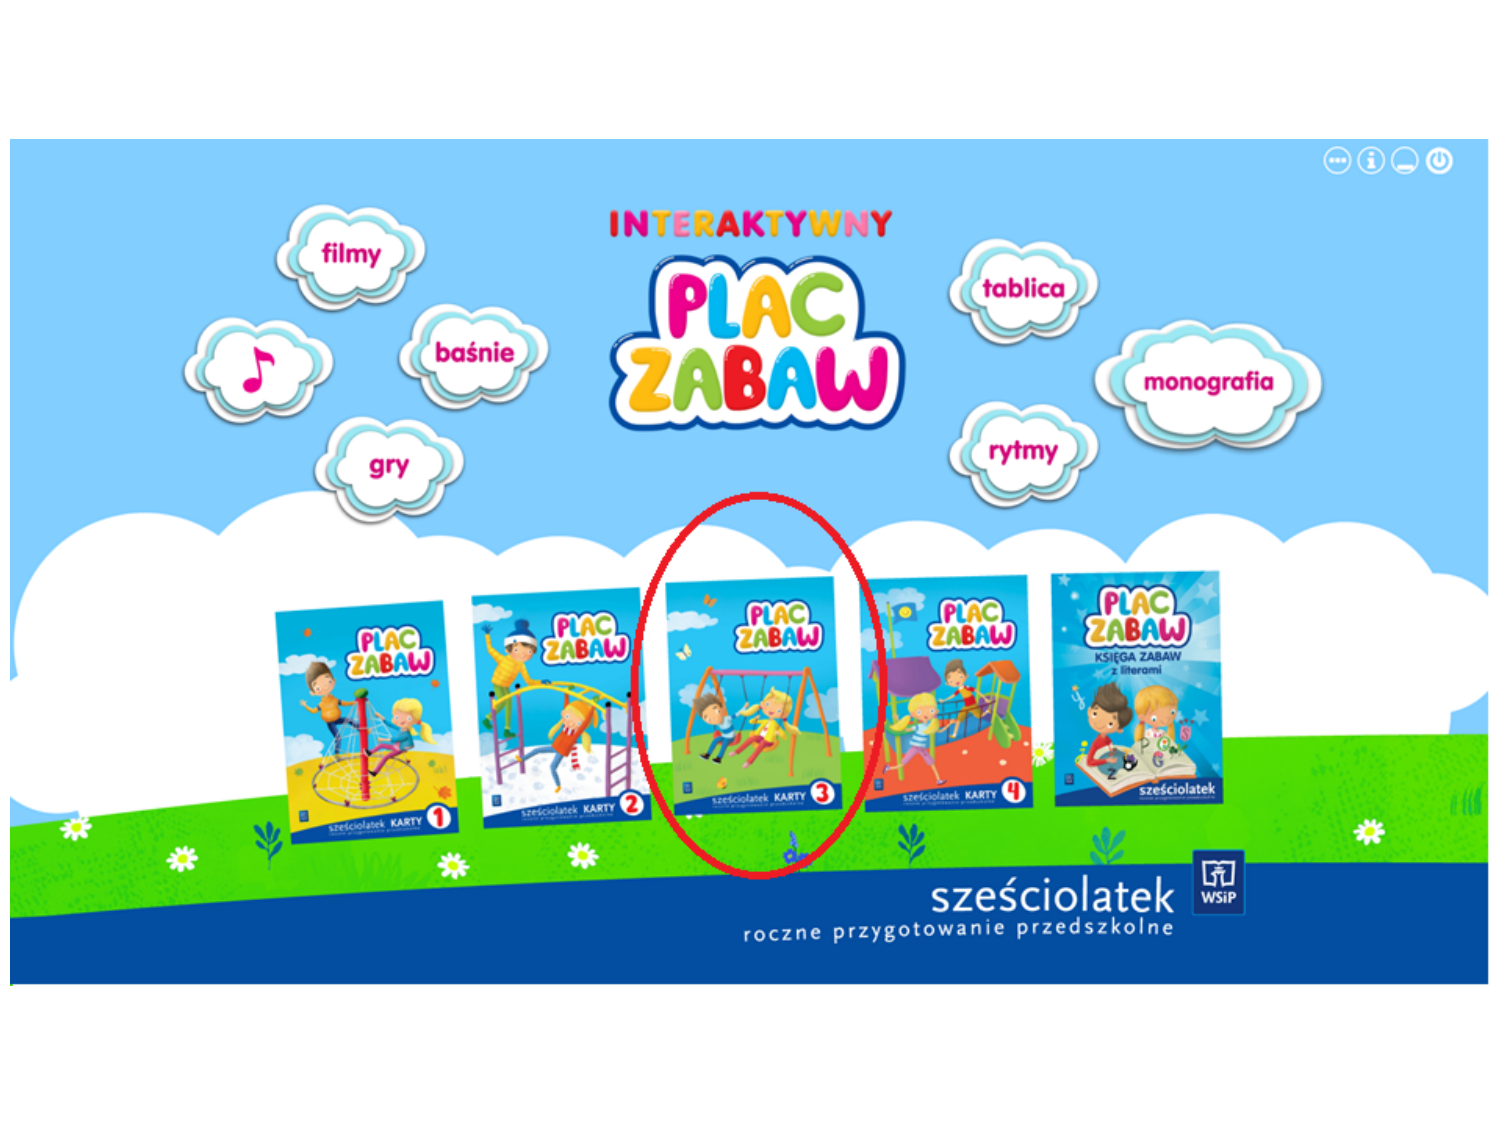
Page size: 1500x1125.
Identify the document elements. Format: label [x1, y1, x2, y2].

picture [10, 139, 1490, 986]
